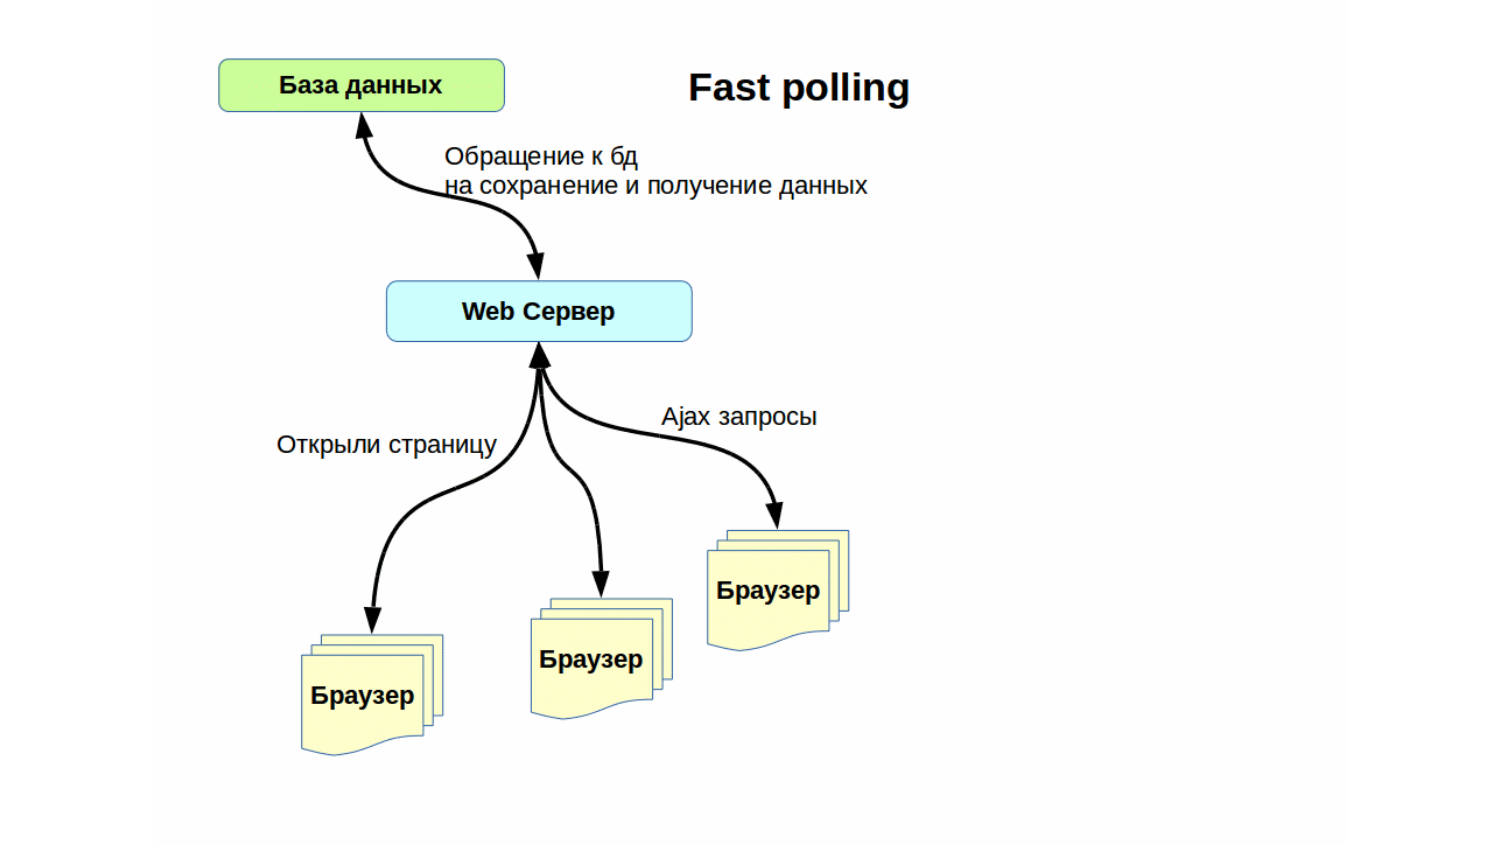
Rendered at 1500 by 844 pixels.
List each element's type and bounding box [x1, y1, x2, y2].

picture [153, 0, 1347, 844]
